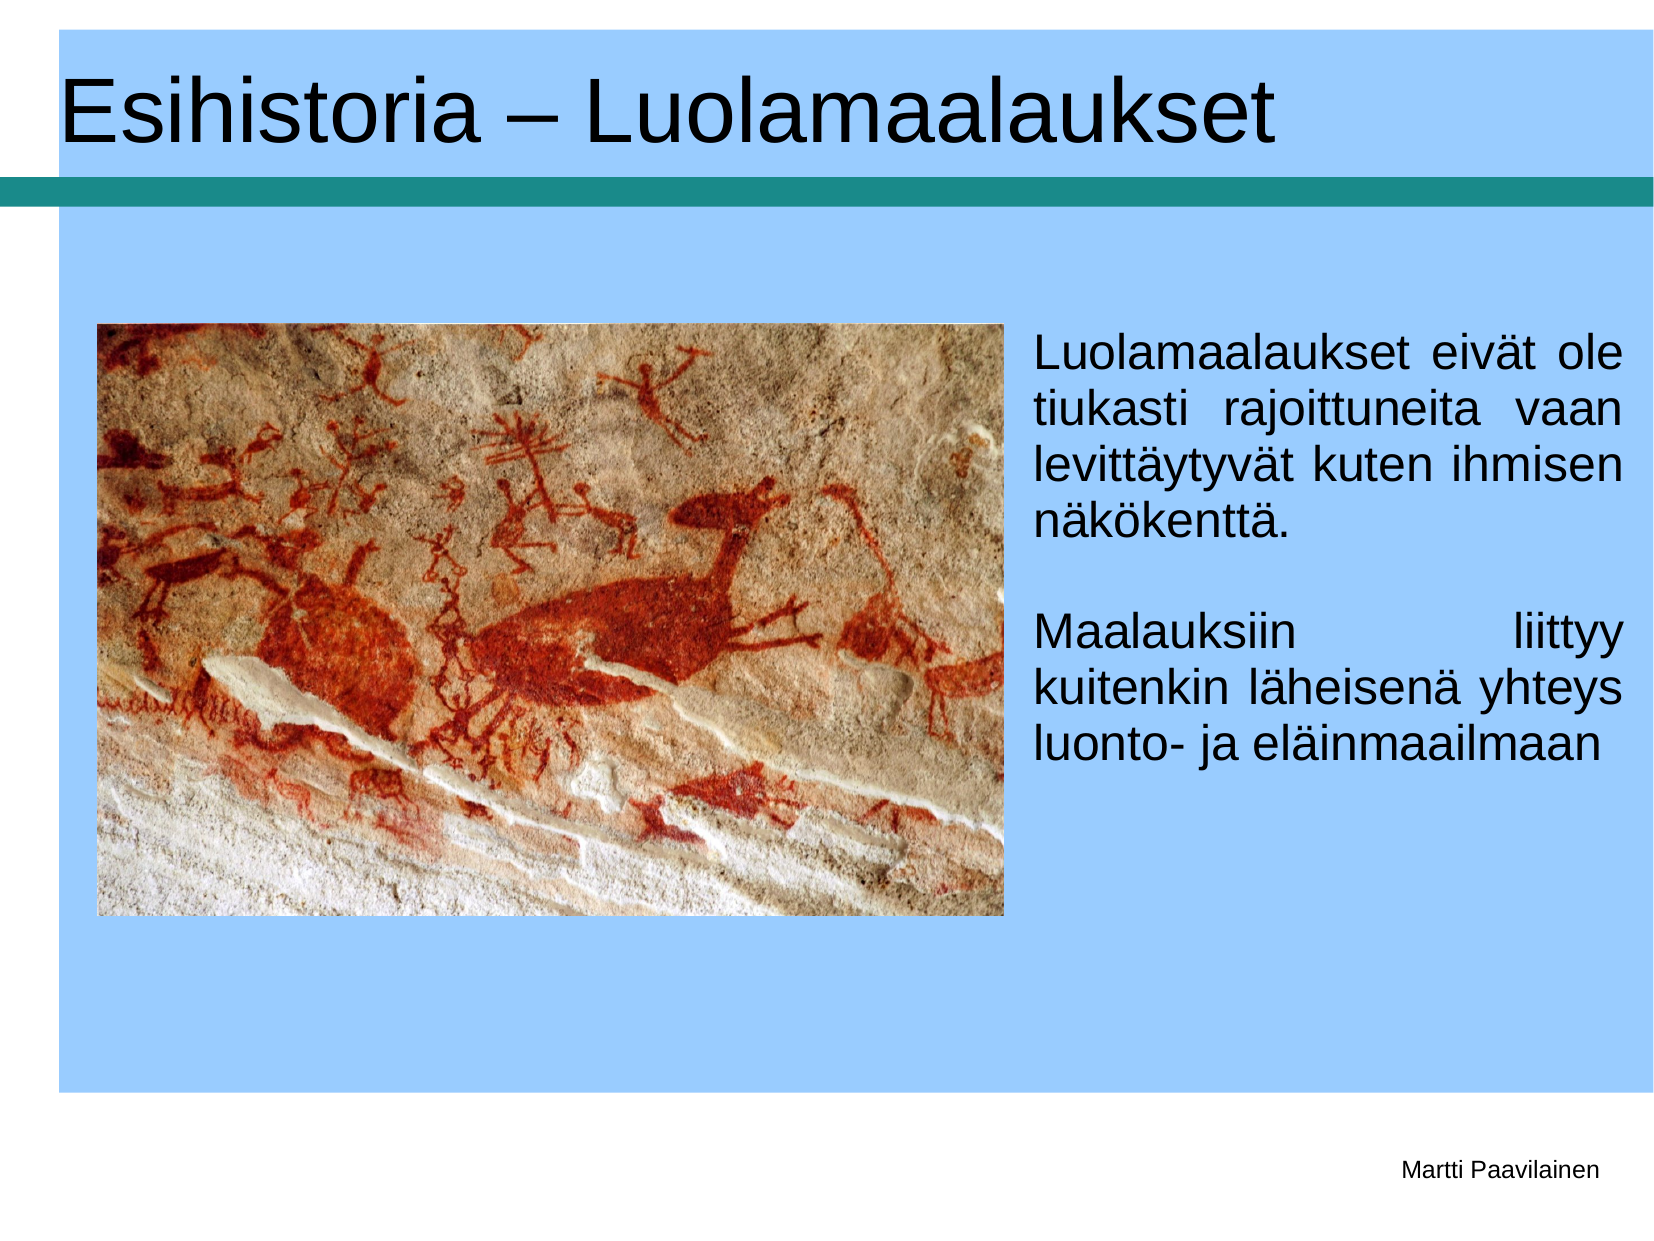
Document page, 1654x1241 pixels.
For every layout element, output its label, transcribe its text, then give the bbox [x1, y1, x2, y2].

title Martti Paavilainen [679, 1128, 1601, 1211]
picture [97, 323, 1004, 916]
subtitle Luolamaalaukset eivät ole tiukasti rajoittuneita vaan levittäytyvät kuten ihmisen näkökenttä. Maalauksiin liittyy kuitenkin läheisenä yhteys luonto- ja eläinmaailmaan [1033, 324, 1625, 827]
title Esihistoria – Luolamaalaukset [59, 14, 1654, 177]
text_box [0, 177, 1654, 1093]
